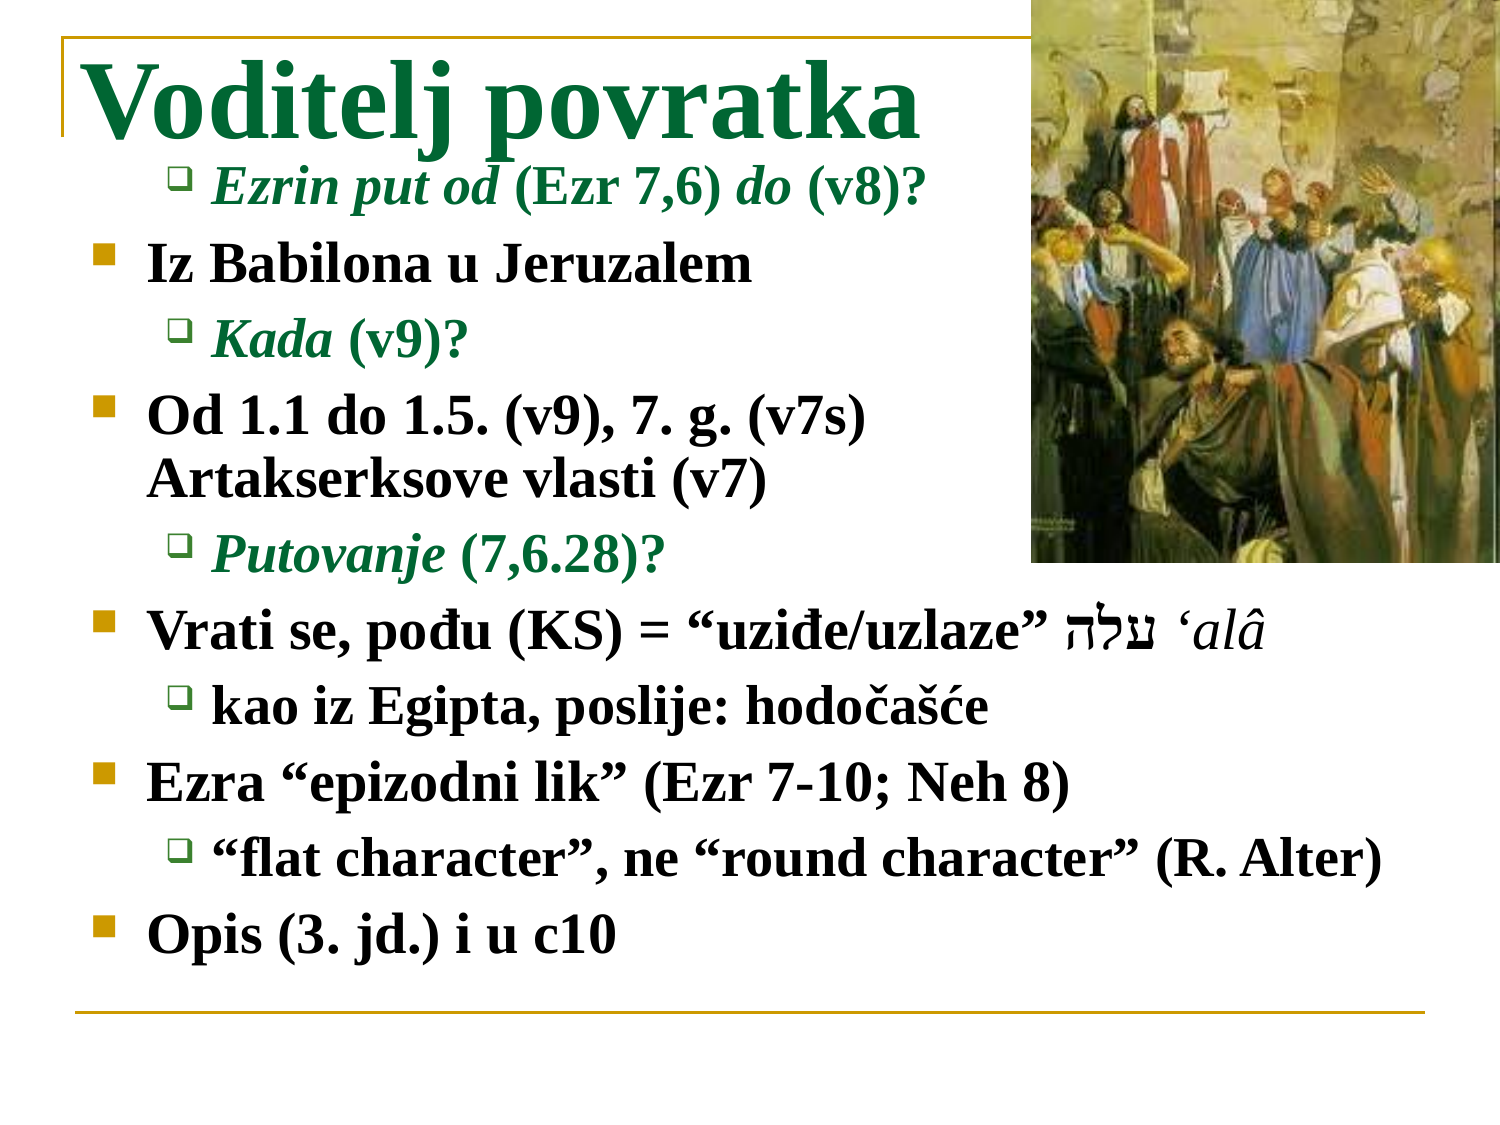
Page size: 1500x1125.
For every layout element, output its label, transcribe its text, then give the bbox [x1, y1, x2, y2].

title Voditelj povratka [64, 19, 1031, 206]
picture [1031, 0, 1500, 563]
list Ezrin put od (Ezr 7,6) do (v8)? Iz Babilona u Jeruzalem Kada (v9)? Od 1.1 do 1.5. (v9), 7. g. (v7s) Artakserksove vlasti (v7) Putovanje (7,6.28)? Vrati se, pođu (KS) = “uziđe/uzlaze” עלה ‘alâ kao iz Egipta, poslije: hodočašće Ezra “epizodni lik” (Ezr 7-10; Neh 8) “flat character”, ne “round character” (R. Alter) Opis (3. jd.) i u c10 [75, 148, 1426, 1006]
